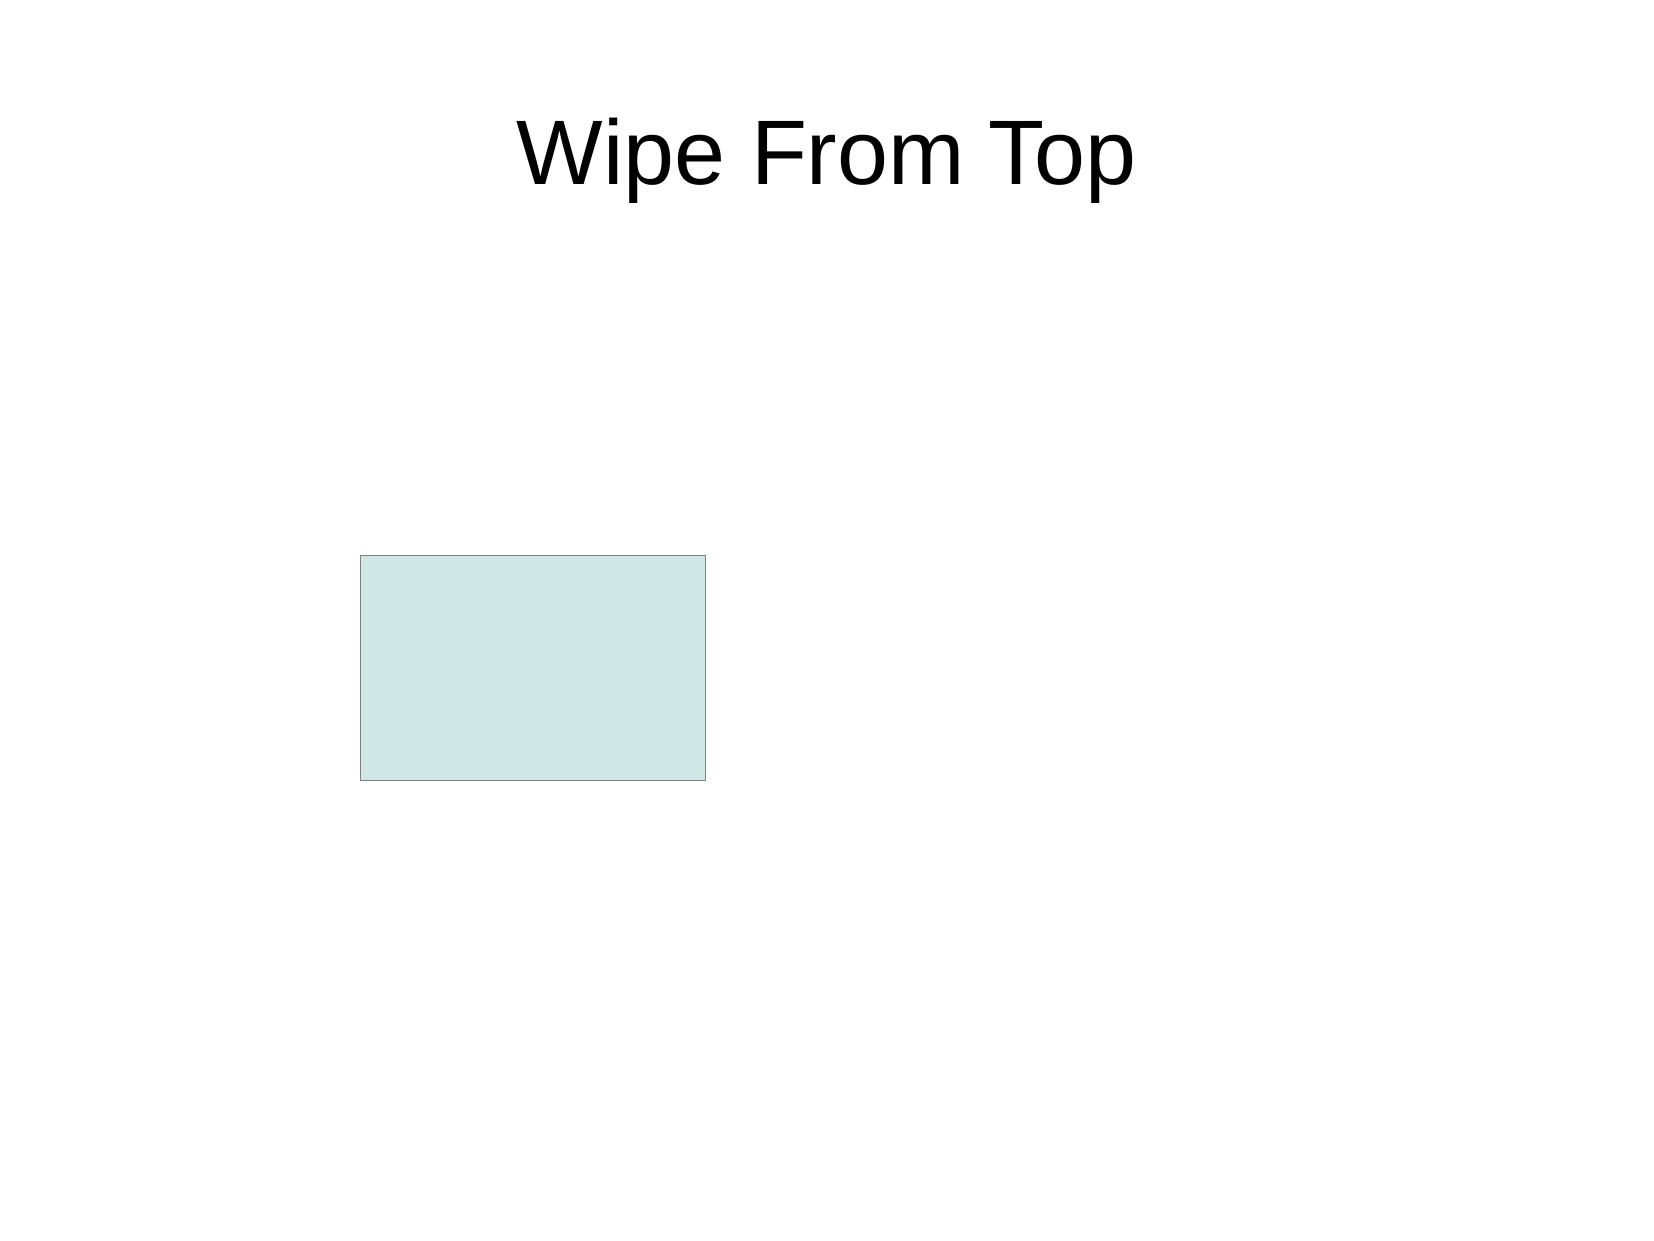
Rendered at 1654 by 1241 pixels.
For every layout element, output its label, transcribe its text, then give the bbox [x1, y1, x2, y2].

title Wipe From Top [82, 49, 1571, 257]
text_box [360, 555, 706, 781]
